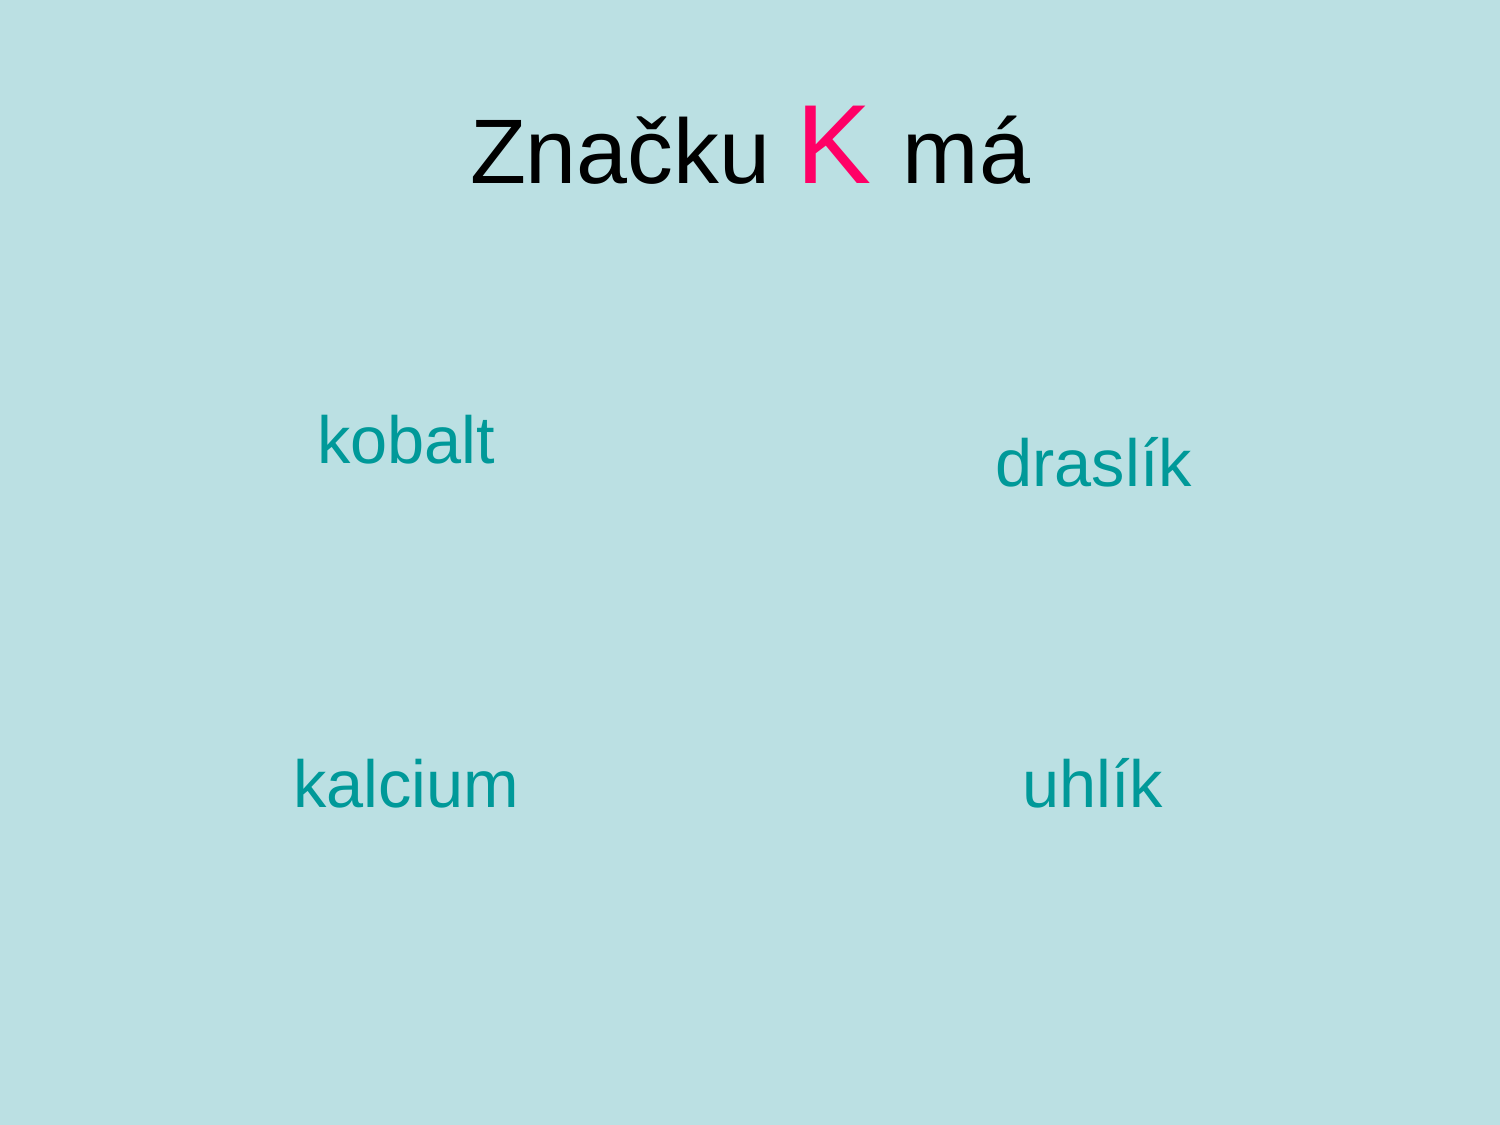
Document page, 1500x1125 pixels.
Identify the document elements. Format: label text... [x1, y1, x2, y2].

table_header draslík [763, 262, 1425, 621]
title Značku K má [75, 45, 1426, 233]
table_header kalcium [75, 646, 737, 1005]
table_header kobalt [75, 262, 737, 621]
table_header uhlík [763, 646, 1423, 1005]
